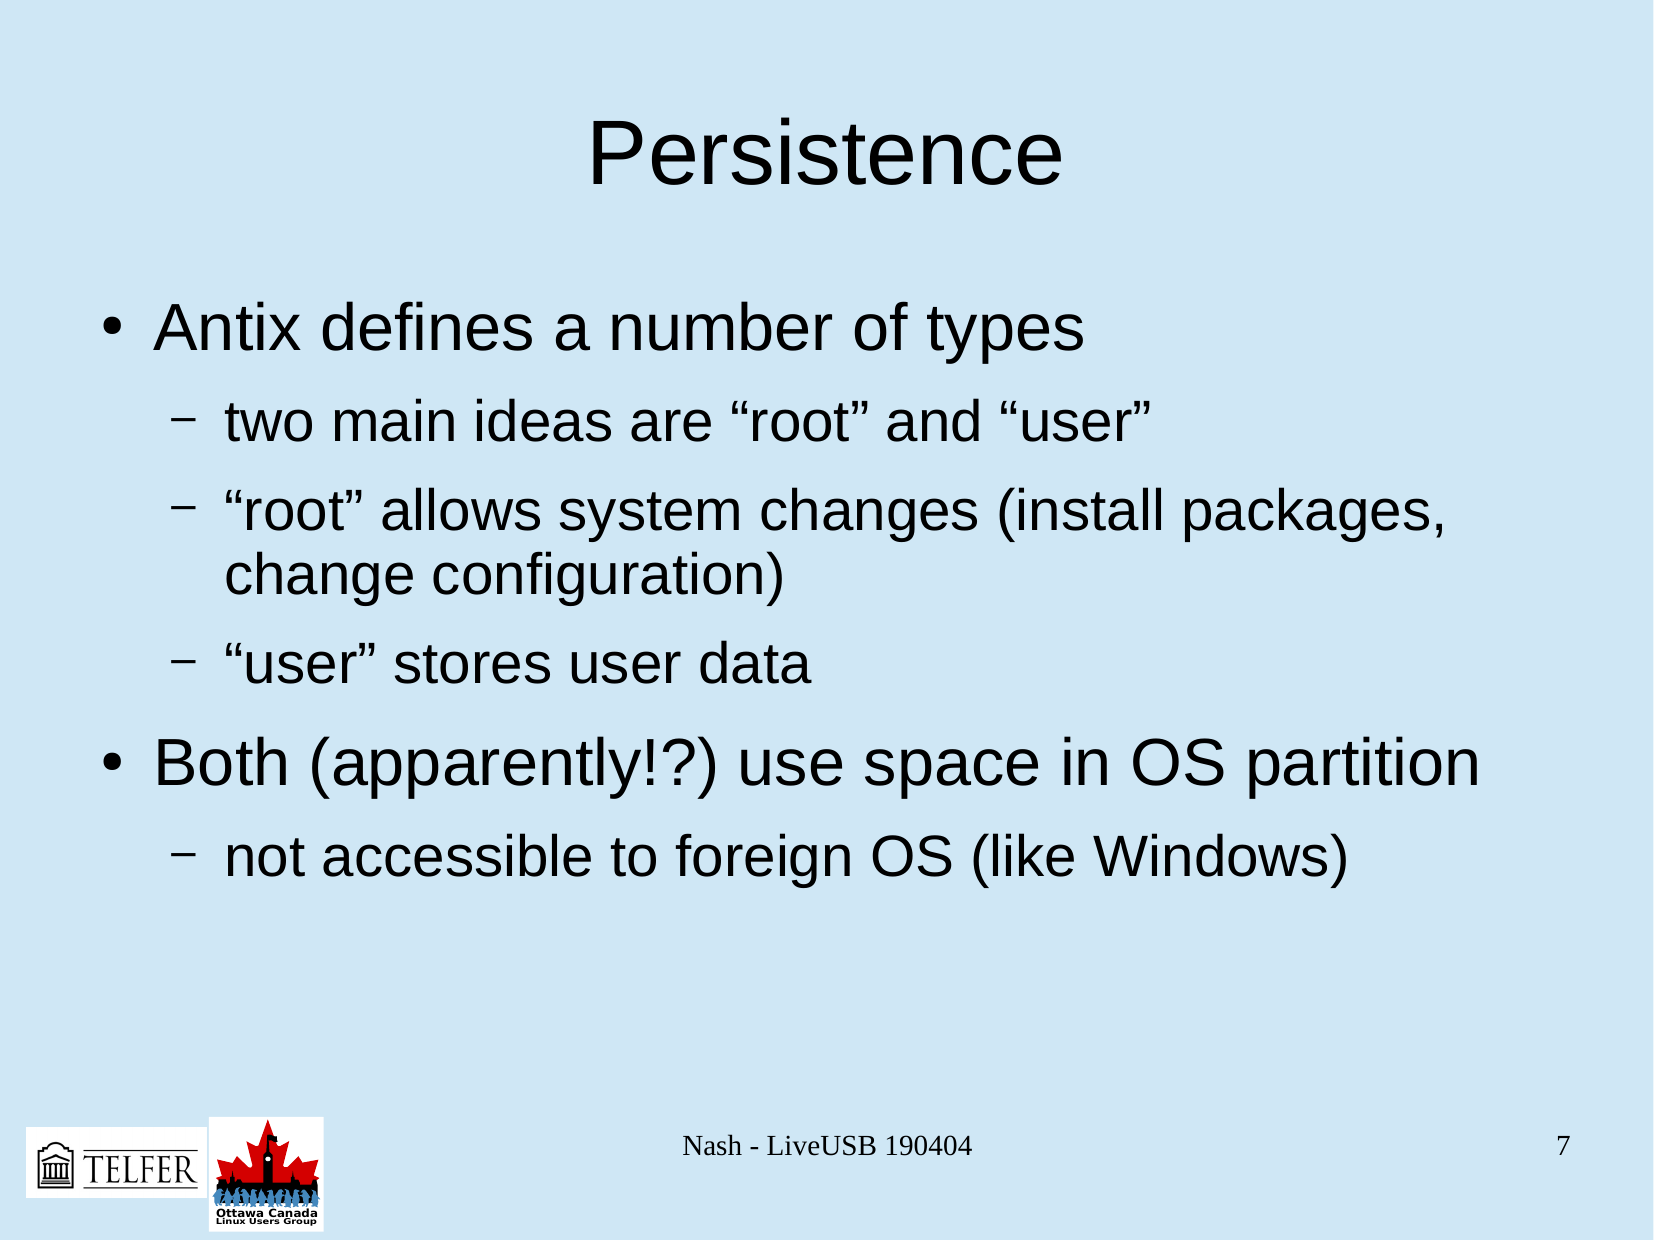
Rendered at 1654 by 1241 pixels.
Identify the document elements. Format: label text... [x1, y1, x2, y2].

list Antix defines a number of types two main ideas are “root” and “user” “root” allows system changes (install packages, change configuration) “user” stores user data Both (apparently!?) use space in OS partition not accessible to foreign OS (like Windows) [82, 290, 1571, 1010]
title Persistence [82, 49, 1571, 257]
picture [26, 1127, 207, 1198]
